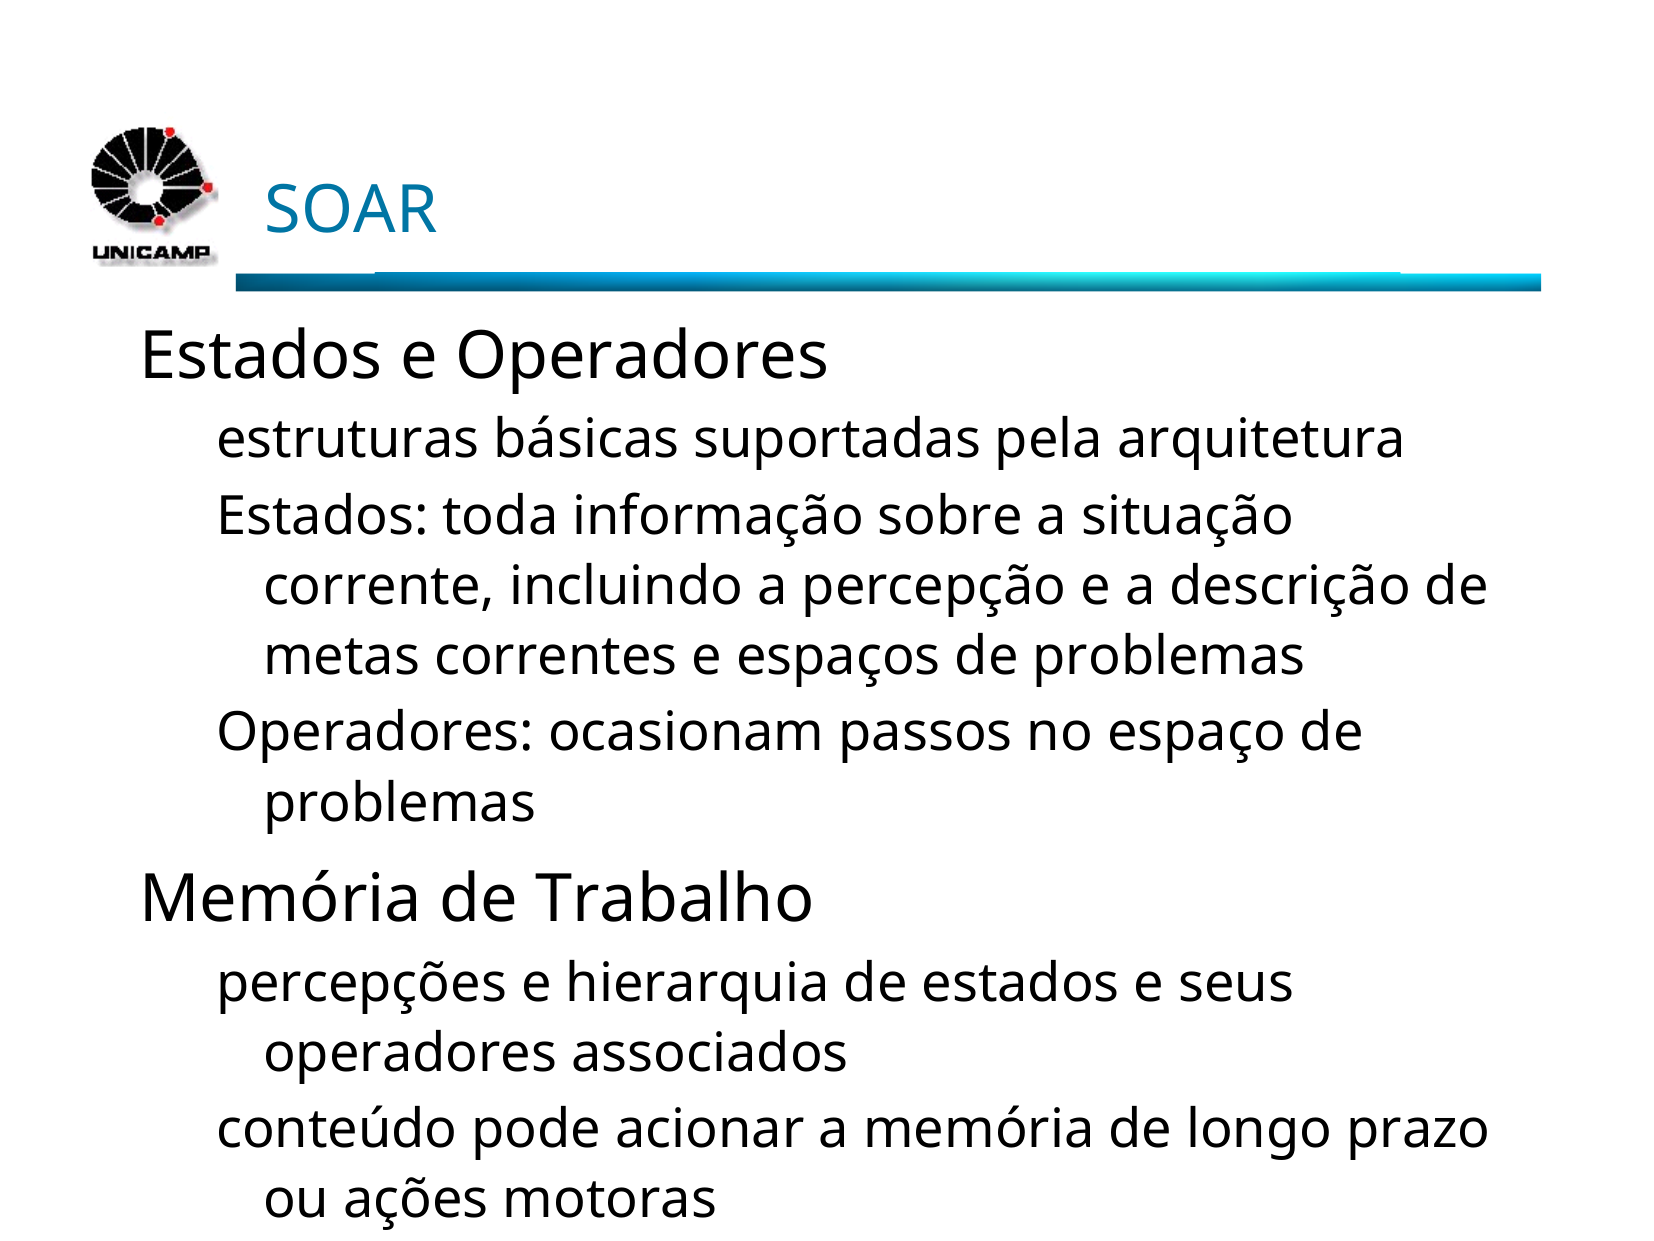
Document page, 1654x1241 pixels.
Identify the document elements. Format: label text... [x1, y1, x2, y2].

picture [125, 272, 1654, 295]
list Estados e Operadores estruturas básicas suportadas pela arquitetura Estados: toda informação sobre a situação corrente, incluindo a percepção e a descrição de metas correntes e espaços de problemas Operadores: ocasionam passos no espaço de problemas Memória de Trabalho percepções e hierarquia de estados e seus operadores associados conteúdo pode acionar a memória de longo prazo ou ações motoras [121, 309, 1534, 1167]
title SOAR [264, 42, 1534, 250]
